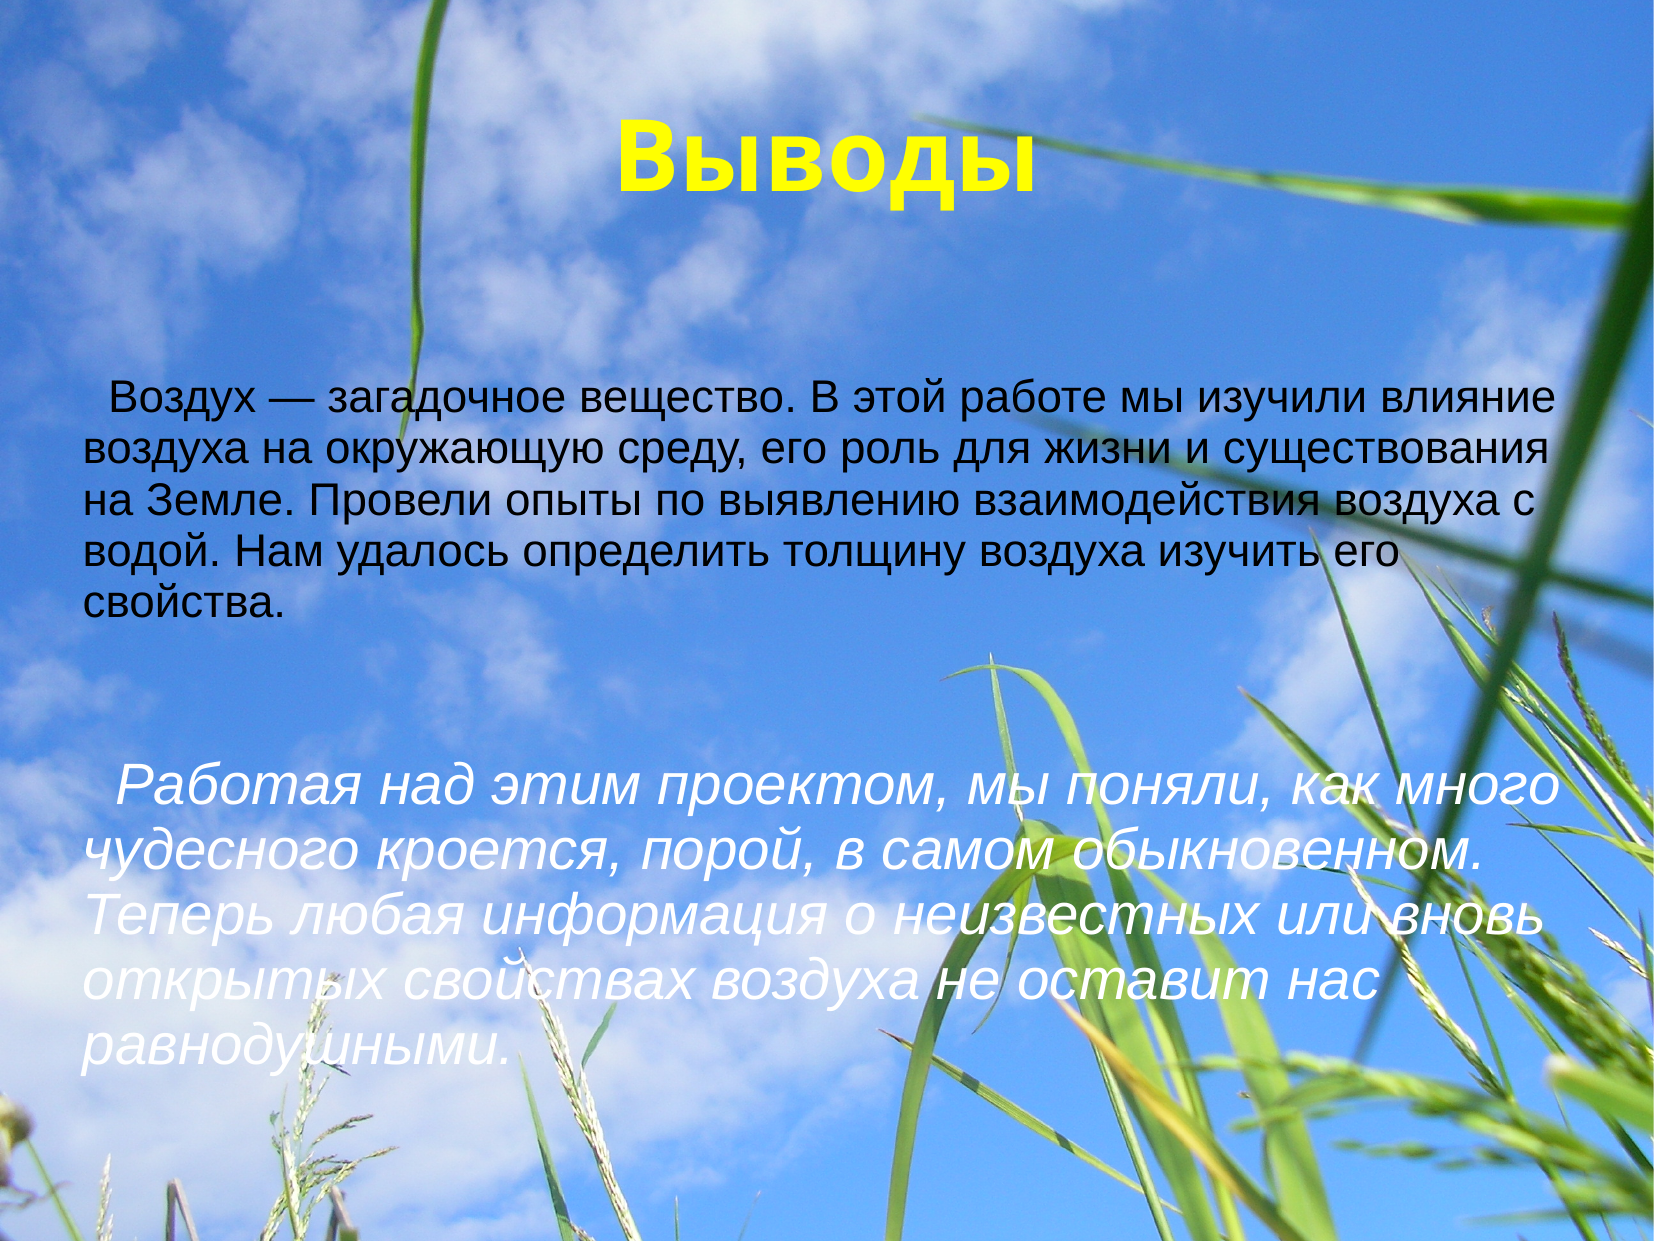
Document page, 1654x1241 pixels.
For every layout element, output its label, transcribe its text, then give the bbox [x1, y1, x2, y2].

picture [0, 0, 1654, 1241]
title Выводы [82, 49, 1571, 257]
list Воздух — загадочное вещество. В этой работе мы изучили влияние воздуха на окружающую среду, его роль для жизни и существования на Земле. Провели опыты по выявлению взаимодействия воздуха с водой. Нам удалось определить толщину воздуха изучить его свойства. Работая над этим проектом, мы поняли, как много чудесного кроется, порой, в самом обыкновенном. Теперь любая информация о неизвестных или вновь открытых свойствах воздуха не оставит нас равнодушными. [82, 290, 1571, 1109]
